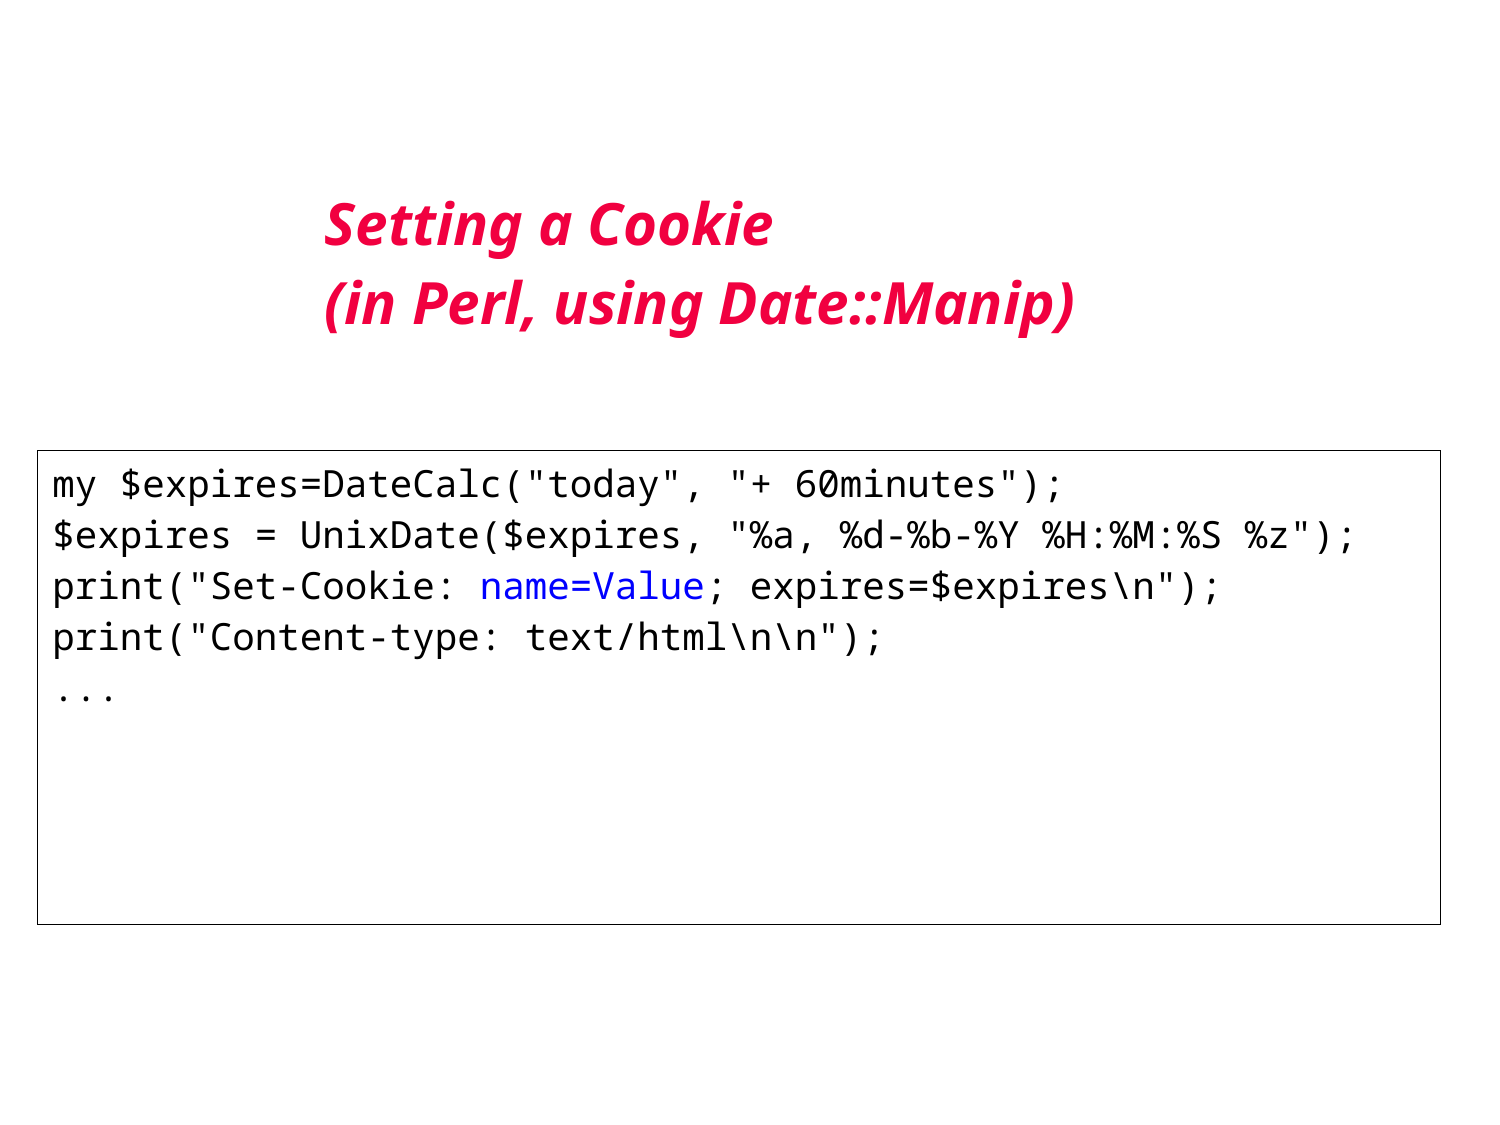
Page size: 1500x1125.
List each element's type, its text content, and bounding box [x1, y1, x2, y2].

title Setting a Cookie (in Perl, using Date::Manip) [324, 187, 1450, 338]
text_box my $expires=DateCalc("today", "+ 60minutes"); $expires = UnixDate($expires, "%a, %d-%b-%Y %H:%M:%S %z"); print("Set-Cookie: name=Value; expires=$expires\n"); print("Content-type: text/html\n\n"); ... [37, 450, 1441, 925]
